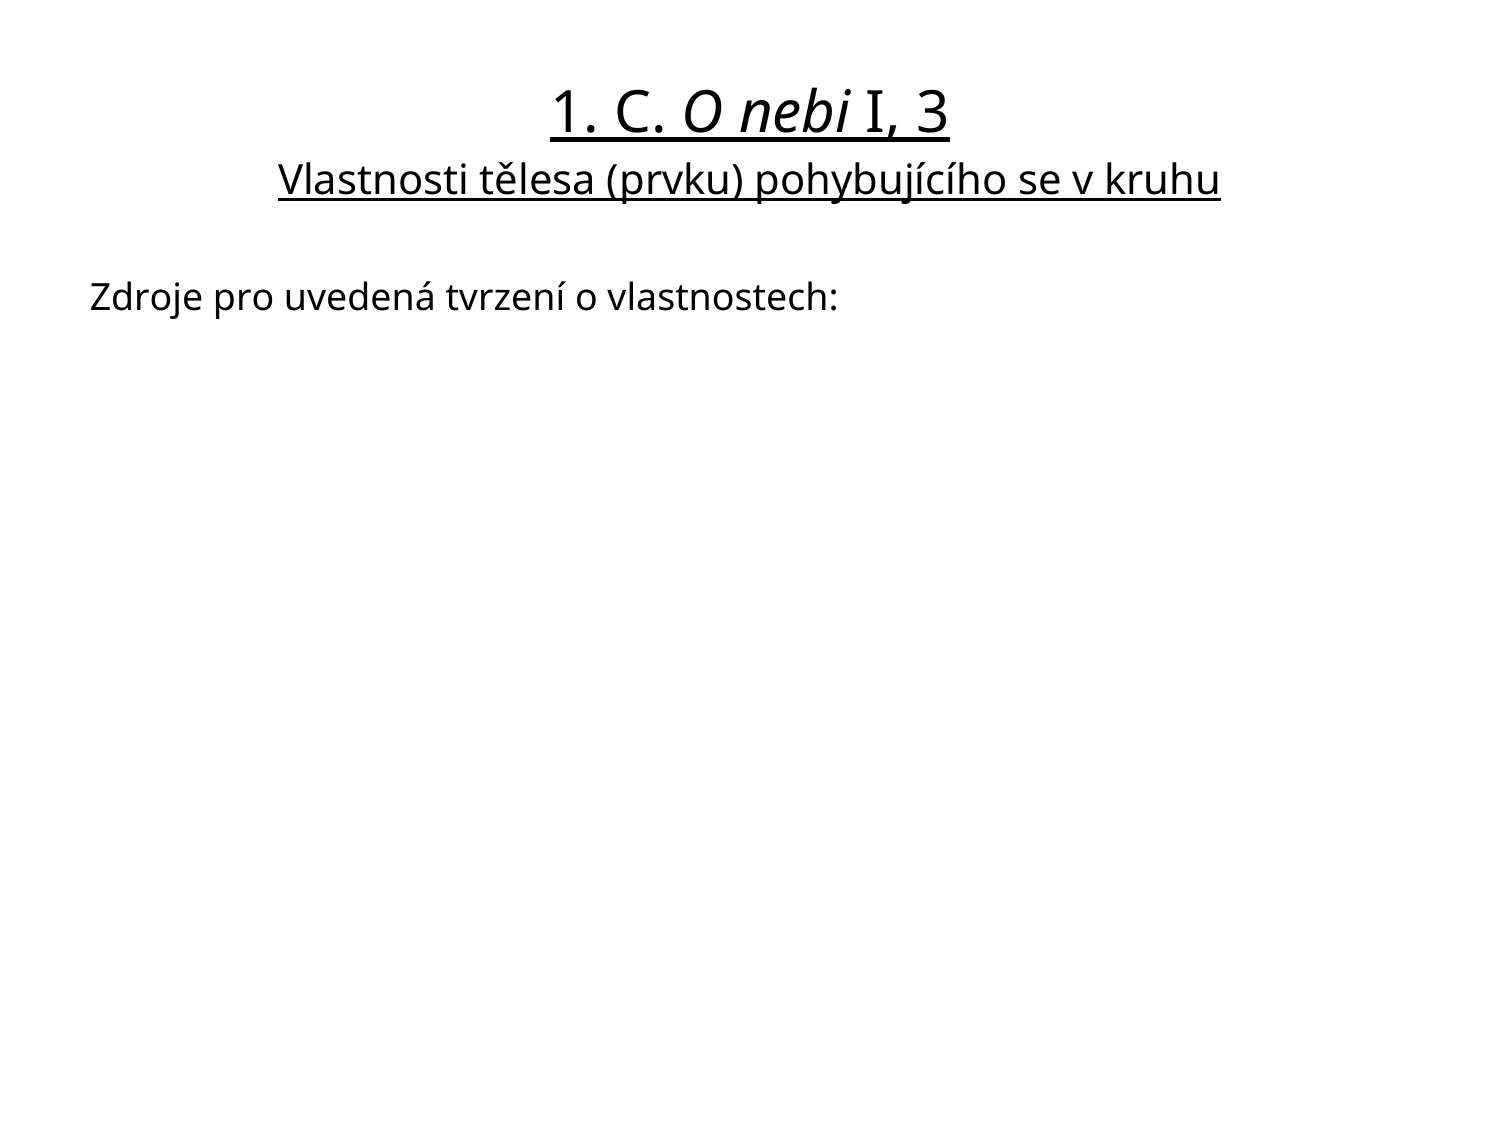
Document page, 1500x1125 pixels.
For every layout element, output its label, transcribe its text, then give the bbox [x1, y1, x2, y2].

list Zdroje pro uvedená tvrzení o vlastnostech: [75, 262, 1426, 1006]
title 1. C. O nebi I, 3 Vlastnosti tělesa (prvku) pohybujícího se v kruhu [75, 45, 1426, 233]
